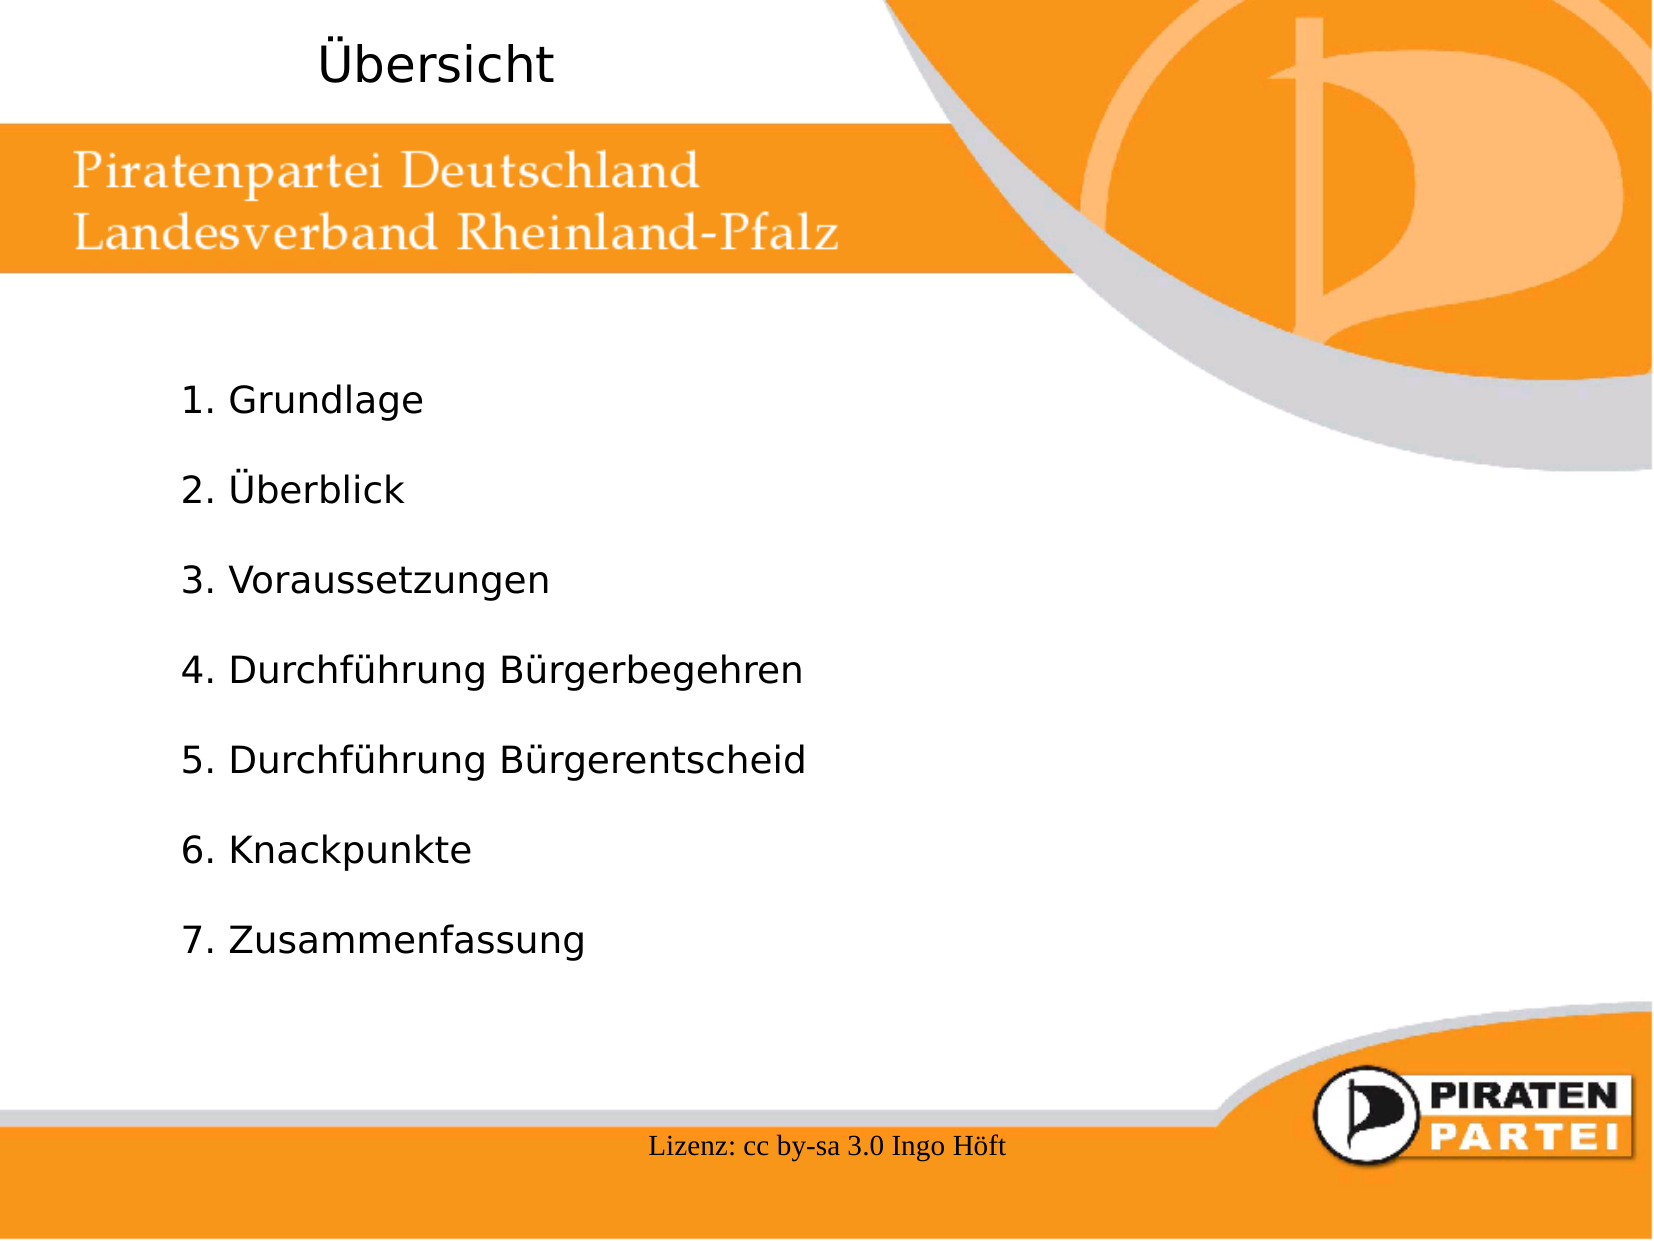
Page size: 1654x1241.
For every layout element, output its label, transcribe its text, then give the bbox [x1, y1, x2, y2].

text_box Grundlage Überblick Voraussetzungen Durchführung Bürgerbegehren Durchführung Bürgerentscheid Knackpunkte Zusammenfassung [165, 323, 1052, 969]
title Übersicht [25, 12, 847, 118]
picture [0, 0, 1654, 1241]
